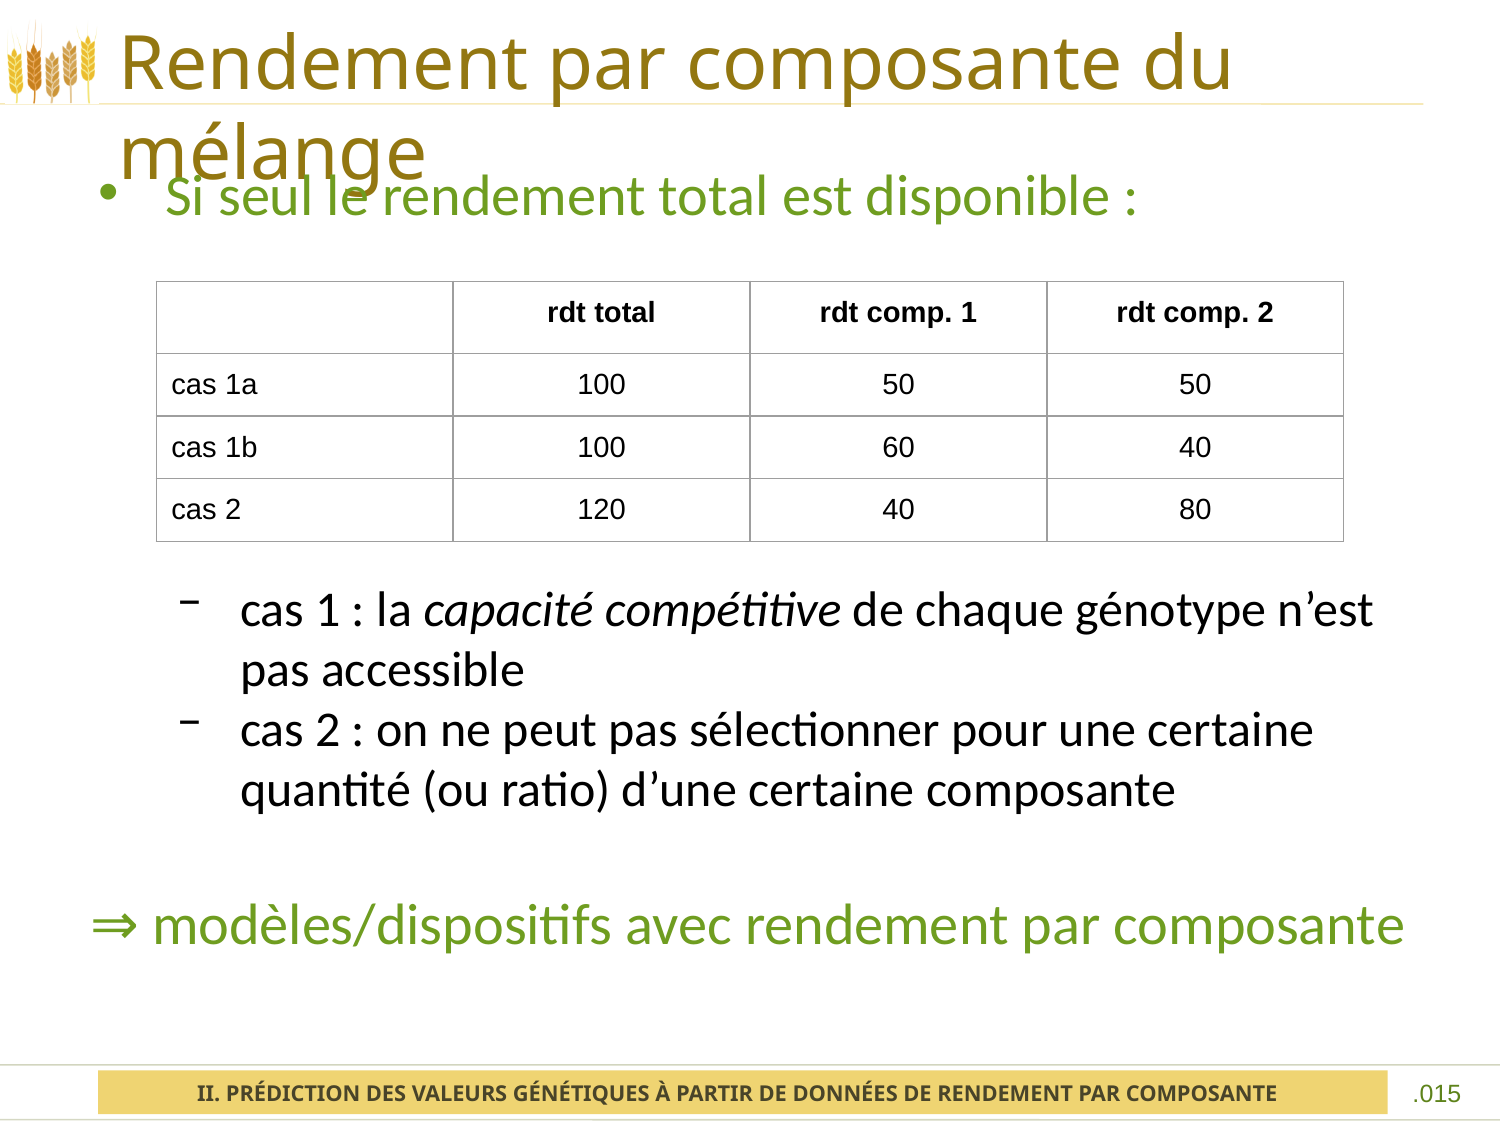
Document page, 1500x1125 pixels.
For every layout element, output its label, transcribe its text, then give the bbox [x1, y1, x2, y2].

table_cell cas 2 [157, 479, 452, 541]
table_cell 120 [454, 479, 749, 541]
table_cell cas 1a [157, 354, 452, 415]
table_cell 100 [454, 417, 749, 478]
table_cell 50 [751, 354, 1046, 415]
table_header rdt comp. 2 [1048, 282, 1343, 353]
text_box II. PRÉDICTION DES VALEURS GÉNÉTIQUES À PARTIR DE DONNÉES DE RENDEMENT PAR COMPOSANTE [112, 1079, 1365, 1106]
picture [5, 18, 99, 104]
table_header rdt total [454, 282, 749, 353]
table_cell 50 [1048, 354, 1343, 415]
table_cell 60 [751, 417, 1046, 478]
table_header [157, 282, 452, 353]
table_cell 40 [751, 479, 1046, 541]
table_cell 80 [1048, 479, 1343, 541]
table_cell 40 [1048, 417, 1343, 478]
table_header rdt comp. 1 [751, 282, 1046, 353]
title Rendement par composante du mélange [103, 7, 1425, 103]
table_cell cas 1b [157, 417, 452, 478]
table_cell 100 [454, 354, 749, 415]
list Si seul le rendement total est disponible : cas 1 : la capacité compétitive de chaque génotype n’est pas accessible cas 2 : on ne peut pas sélectionner pour une certaine quantité (ou ratio) d’une certaine composante ⇒ modèles/dispositifs avec rendement par composante [75, 149, 1425, 1005]
